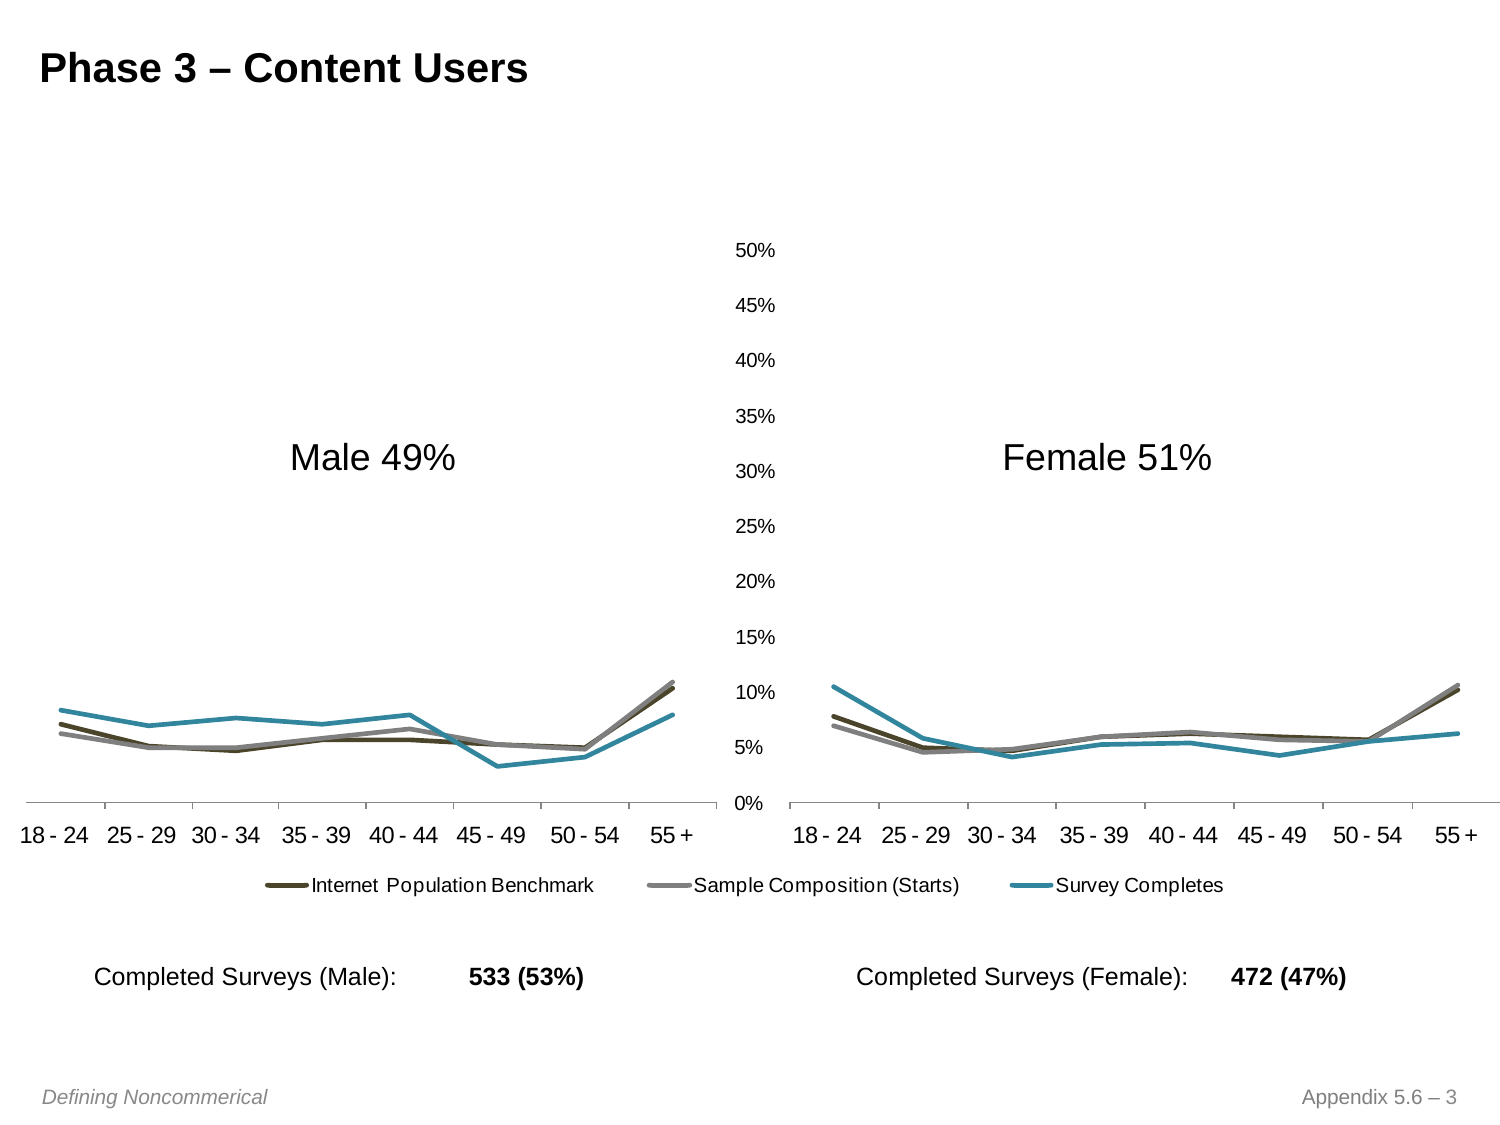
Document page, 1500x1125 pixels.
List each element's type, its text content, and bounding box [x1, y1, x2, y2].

picture [0, 198, 1500, 927]
text_box Appendix 5.6 – <number> [1121, 1066, 1472, 1125]
text_box Completed Surveys (Male): 533 (53%) [12, 952, 700, 999]
text_box Completed Surveys (Female): 472 (47%) [764, 952, 1440, 999]
text_box Phase 3 – Content Users [24, 27, 1454, 110]
text_box Defining Noncommerical [27, 1066, 503, 1125]
